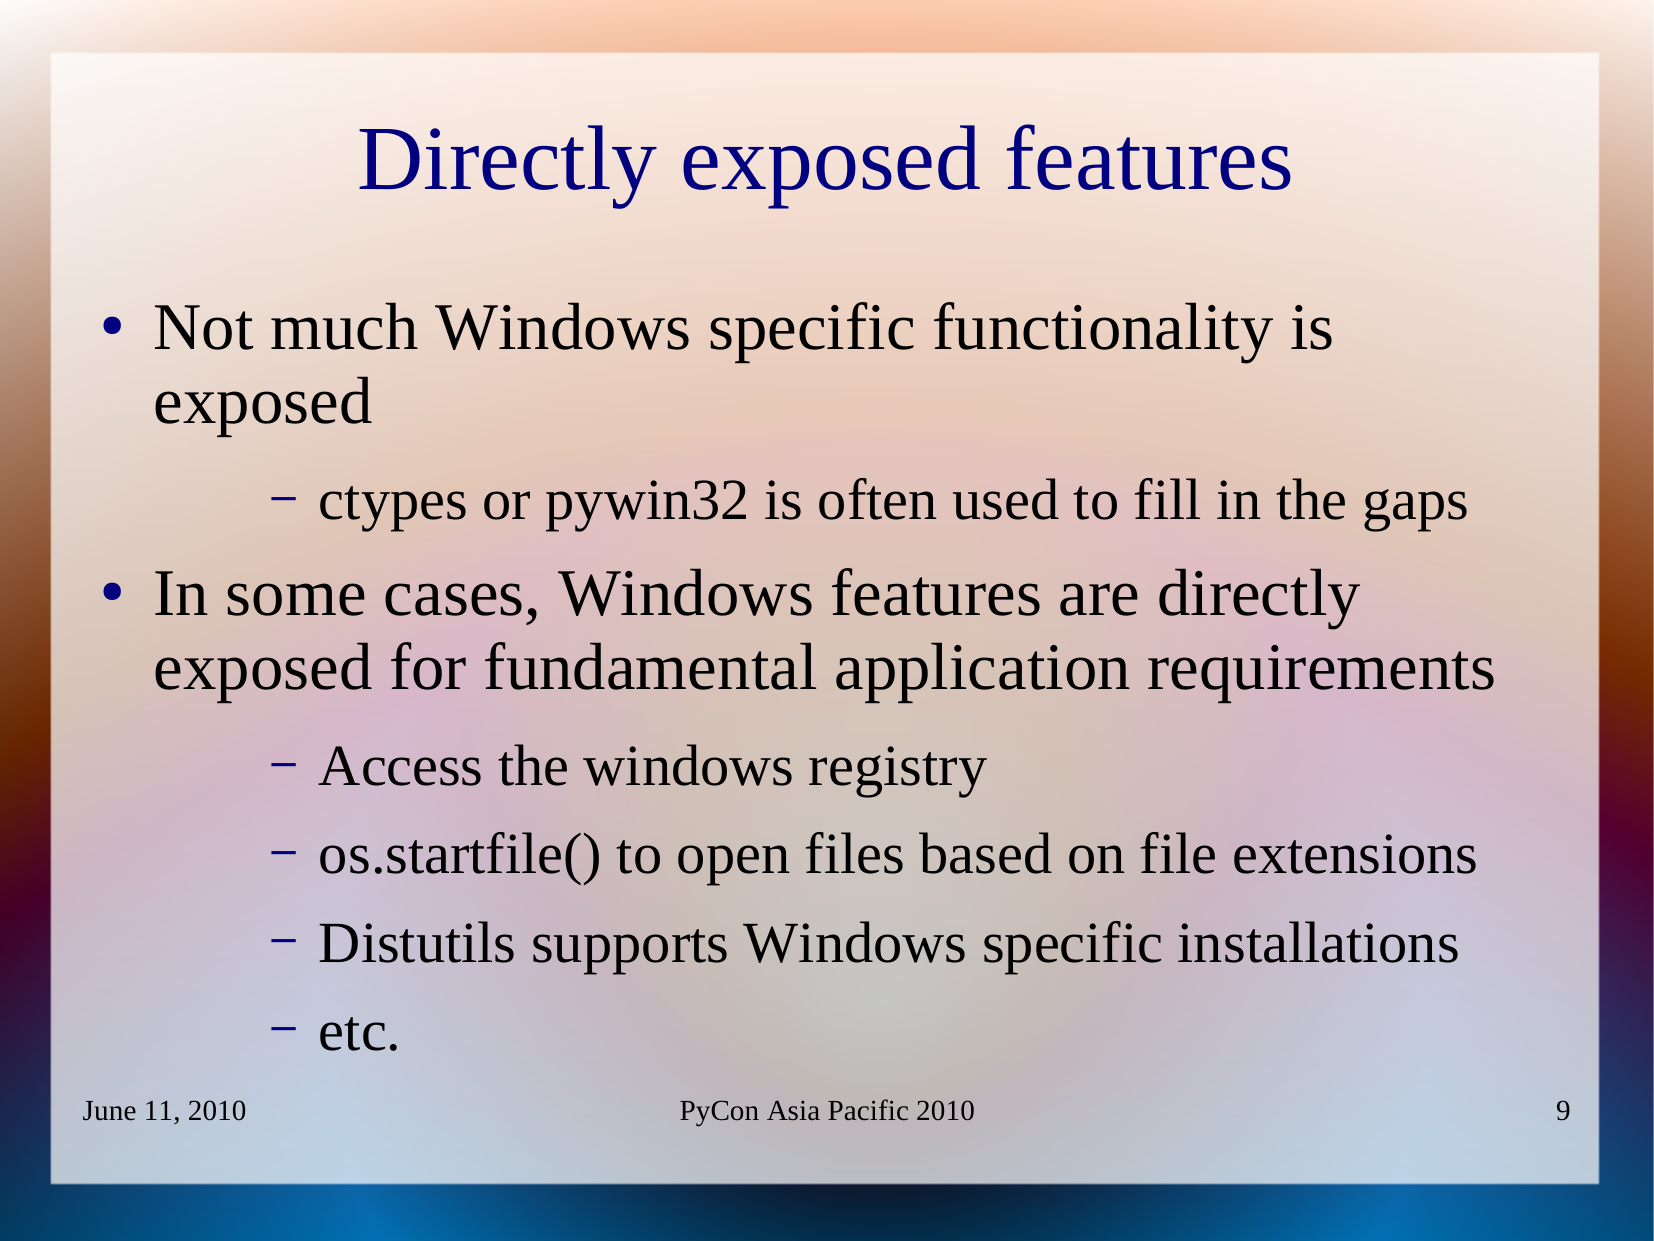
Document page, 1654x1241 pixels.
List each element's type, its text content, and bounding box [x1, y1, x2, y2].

picture [0, 0, 1654, 1241]
title Directly exposed features [82, 62, 1571, 256]
list Not much Windows specific functionality is exposed ctypes or pywin32 is often used to fill in the gaps In some cases, Windows features are directly exposed for fundamental application requirements Access the windows registry os.startfile() to open files based on file extensions Distutils supports Windows specific installations etc​. [82, 290, 1571, 1068]
